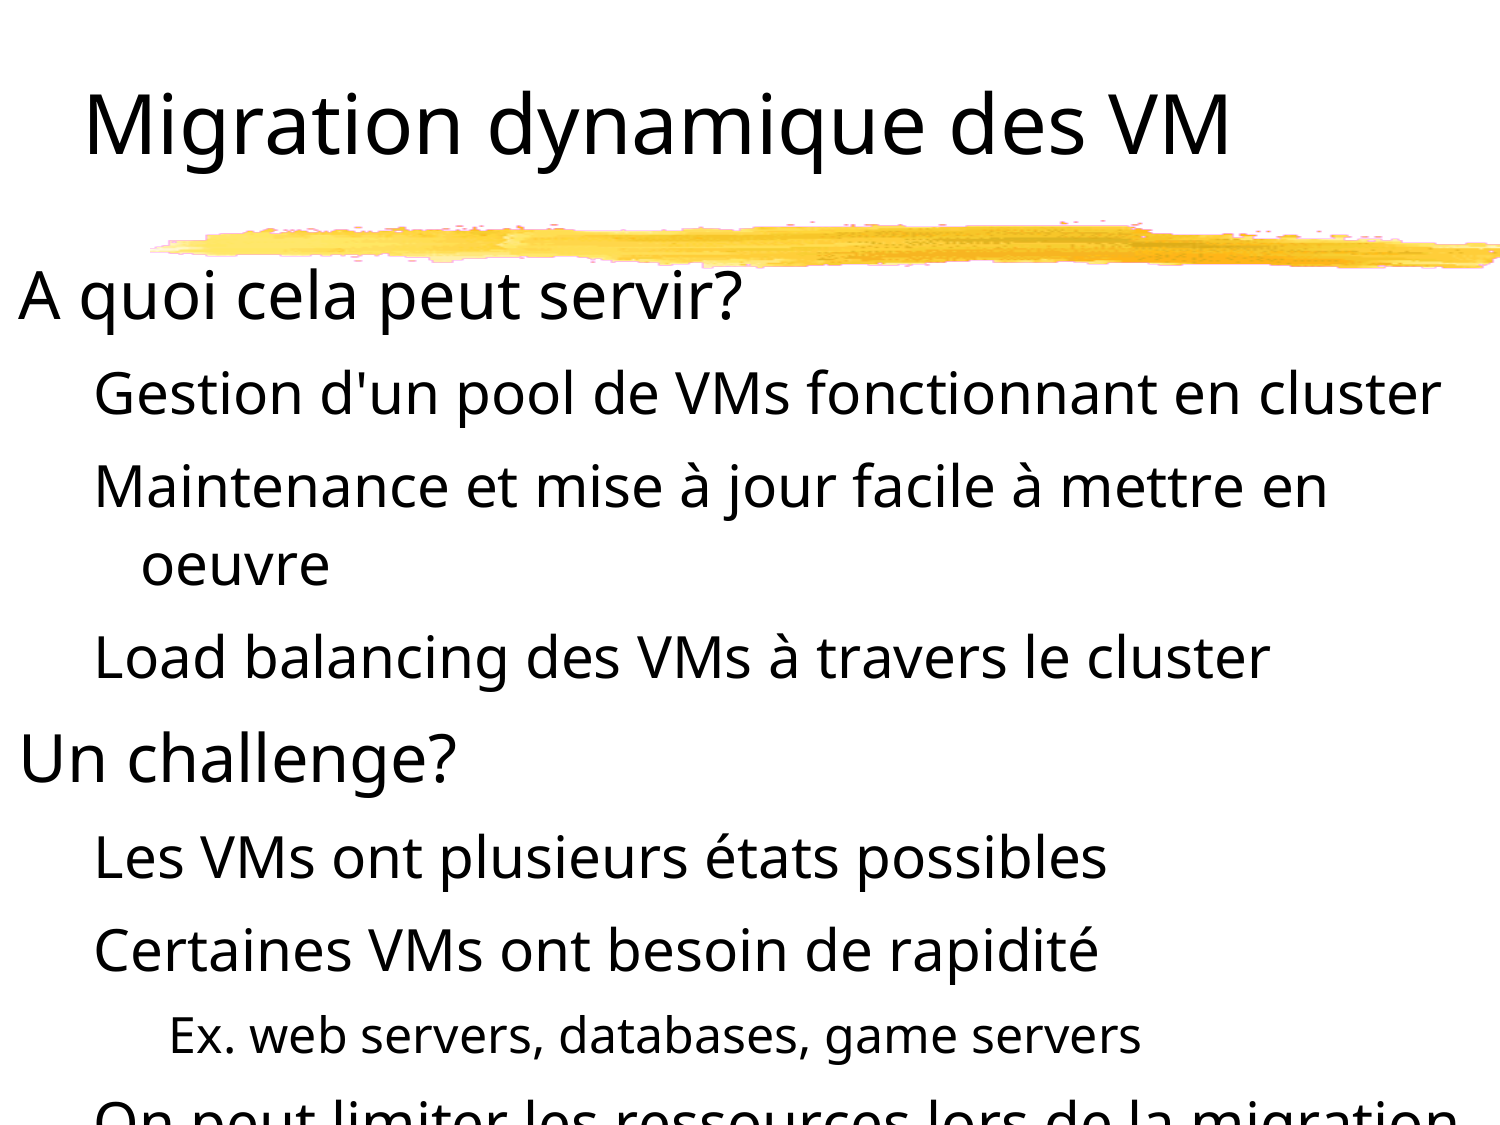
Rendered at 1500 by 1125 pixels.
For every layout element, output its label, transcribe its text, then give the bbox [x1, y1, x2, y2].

list A quoi cela peut servir? Gestion d'un pool de VMs fonctionnant en cluster Maintenance et mise à jour facile à mettre en oeuvre Load balancing des VMs à travers le cluster Un challenge? Les VMs ont plusieurs états possibles Certaines VMs ont besoin de rapidité Ex. web servers, databases, game servers On peut limiter les ressources lors de la migration [4, 240, 1500, 1096]
picture [150, 215, 1500, 240]
title Migration dynamique des VM [67, 42, 1483, 182]
